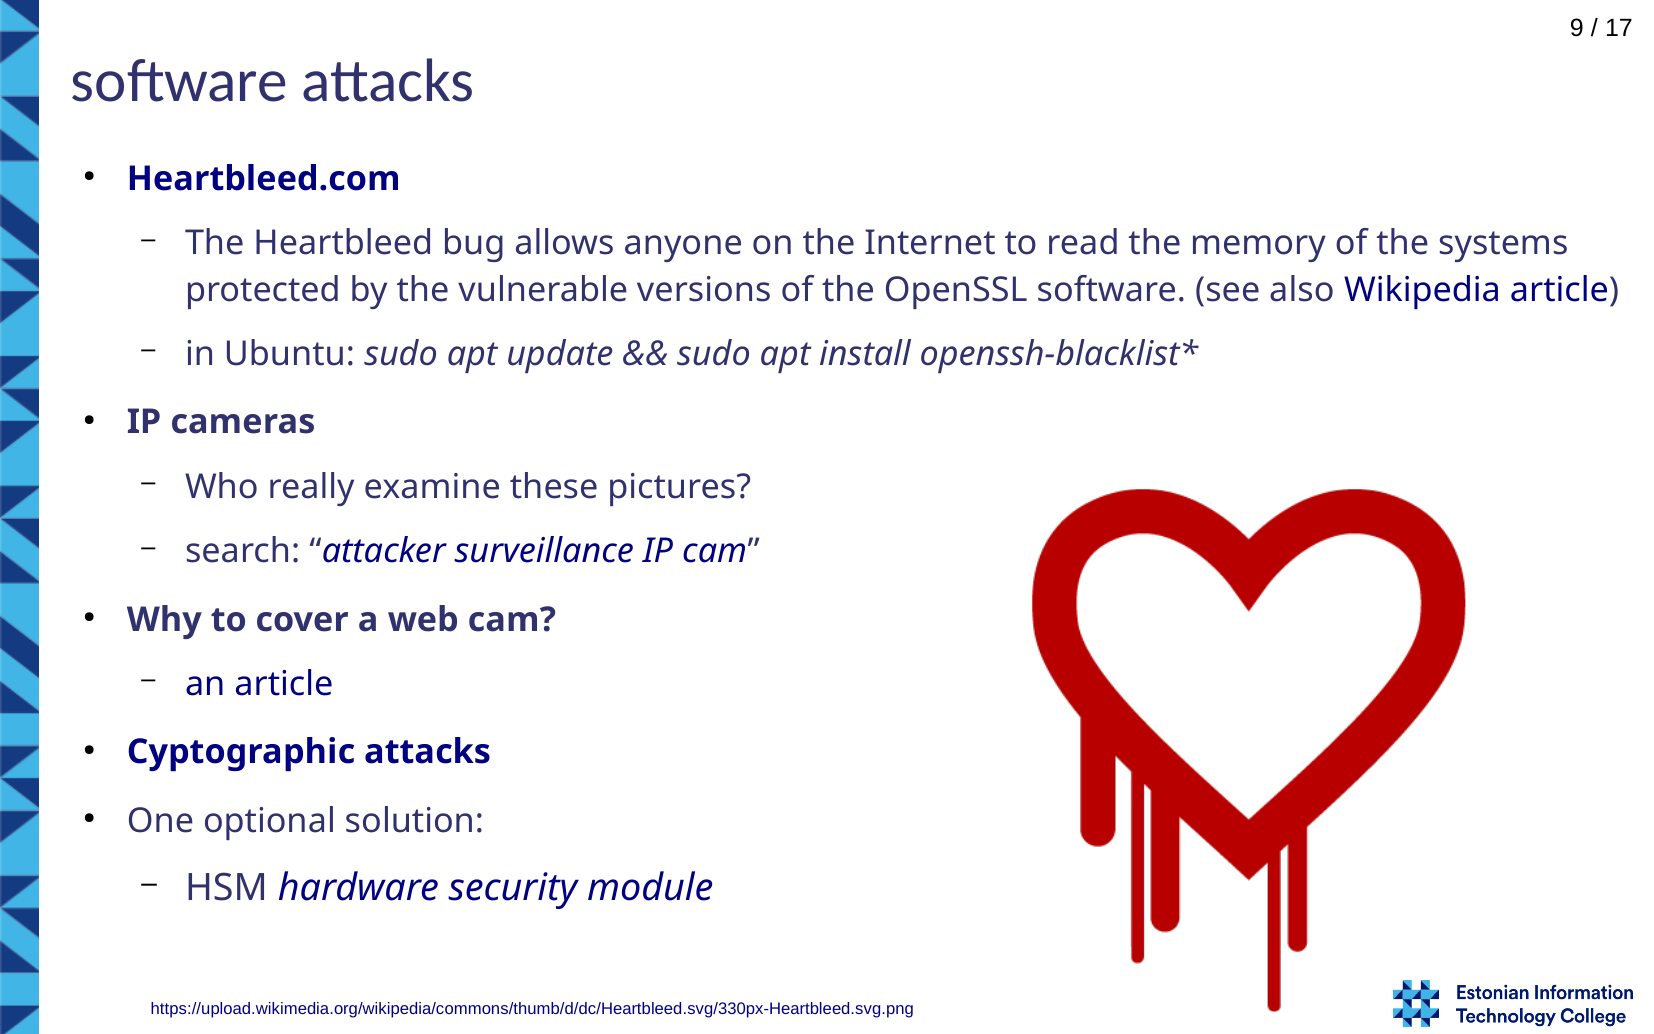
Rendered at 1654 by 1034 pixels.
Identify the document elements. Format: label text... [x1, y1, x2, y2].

picture [1027, 484, 1633, 1027]
text_box https://upload.wikimedia.org/wikipedia/commons/thumb/d/dc/Heartbleed.svg/330px-Heartbleed.svg.png [135, 992, 951, 1026]
list Heartbleed.com The Heartbleed bug allows anyone on the Internet to read the memory of the systems protected by the vulnerable versions of the OpenSSL software. (see also Wikipedia article) in Ubuntu: sudo apt update && sudo apt install openssh-blacklist* IP cameras Who really examine these pictures? search: “attacker surveillance IP cam” Why to cover a web cam? an article Cyptographic attacks One optional solution: HSM hardware security module [68, 153, 1630, 957]
title software attacks [70, 41, 1630, 130]
